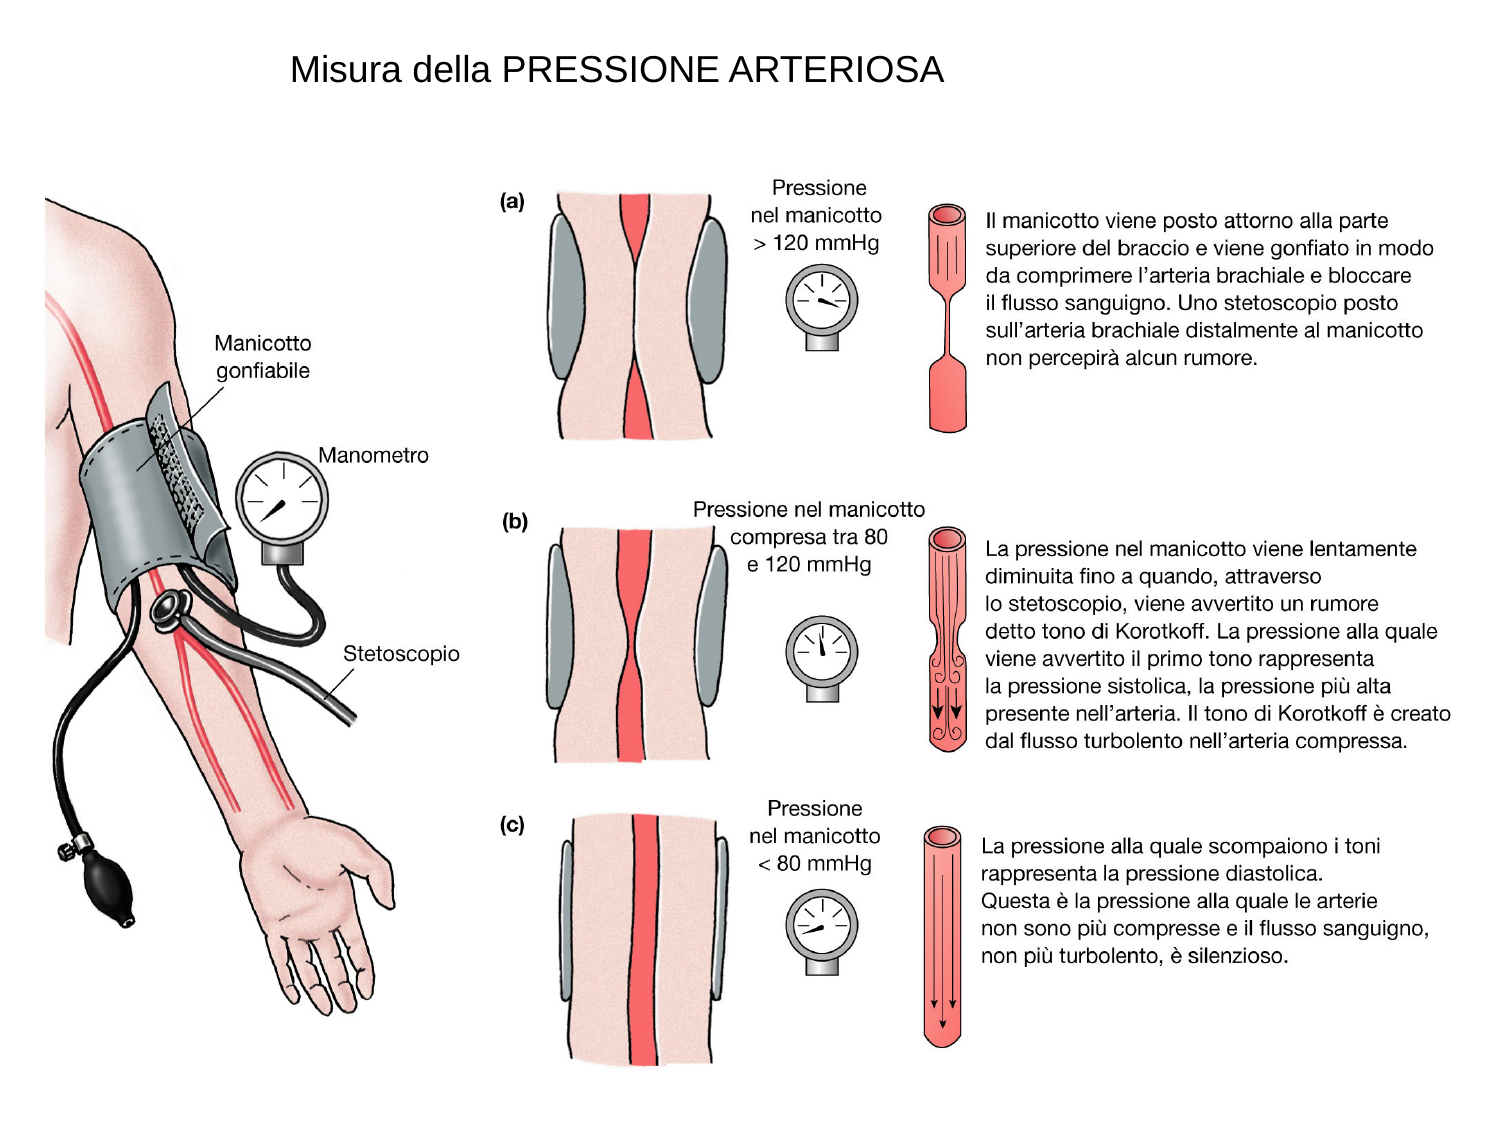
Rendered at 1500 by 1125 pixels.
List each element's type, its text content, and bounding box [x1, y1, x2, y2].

text_box Misura della PRESSIONE ARTERIOSA [275, 37, 1200, 98]
picture [37, 174, 1451, 1075]
